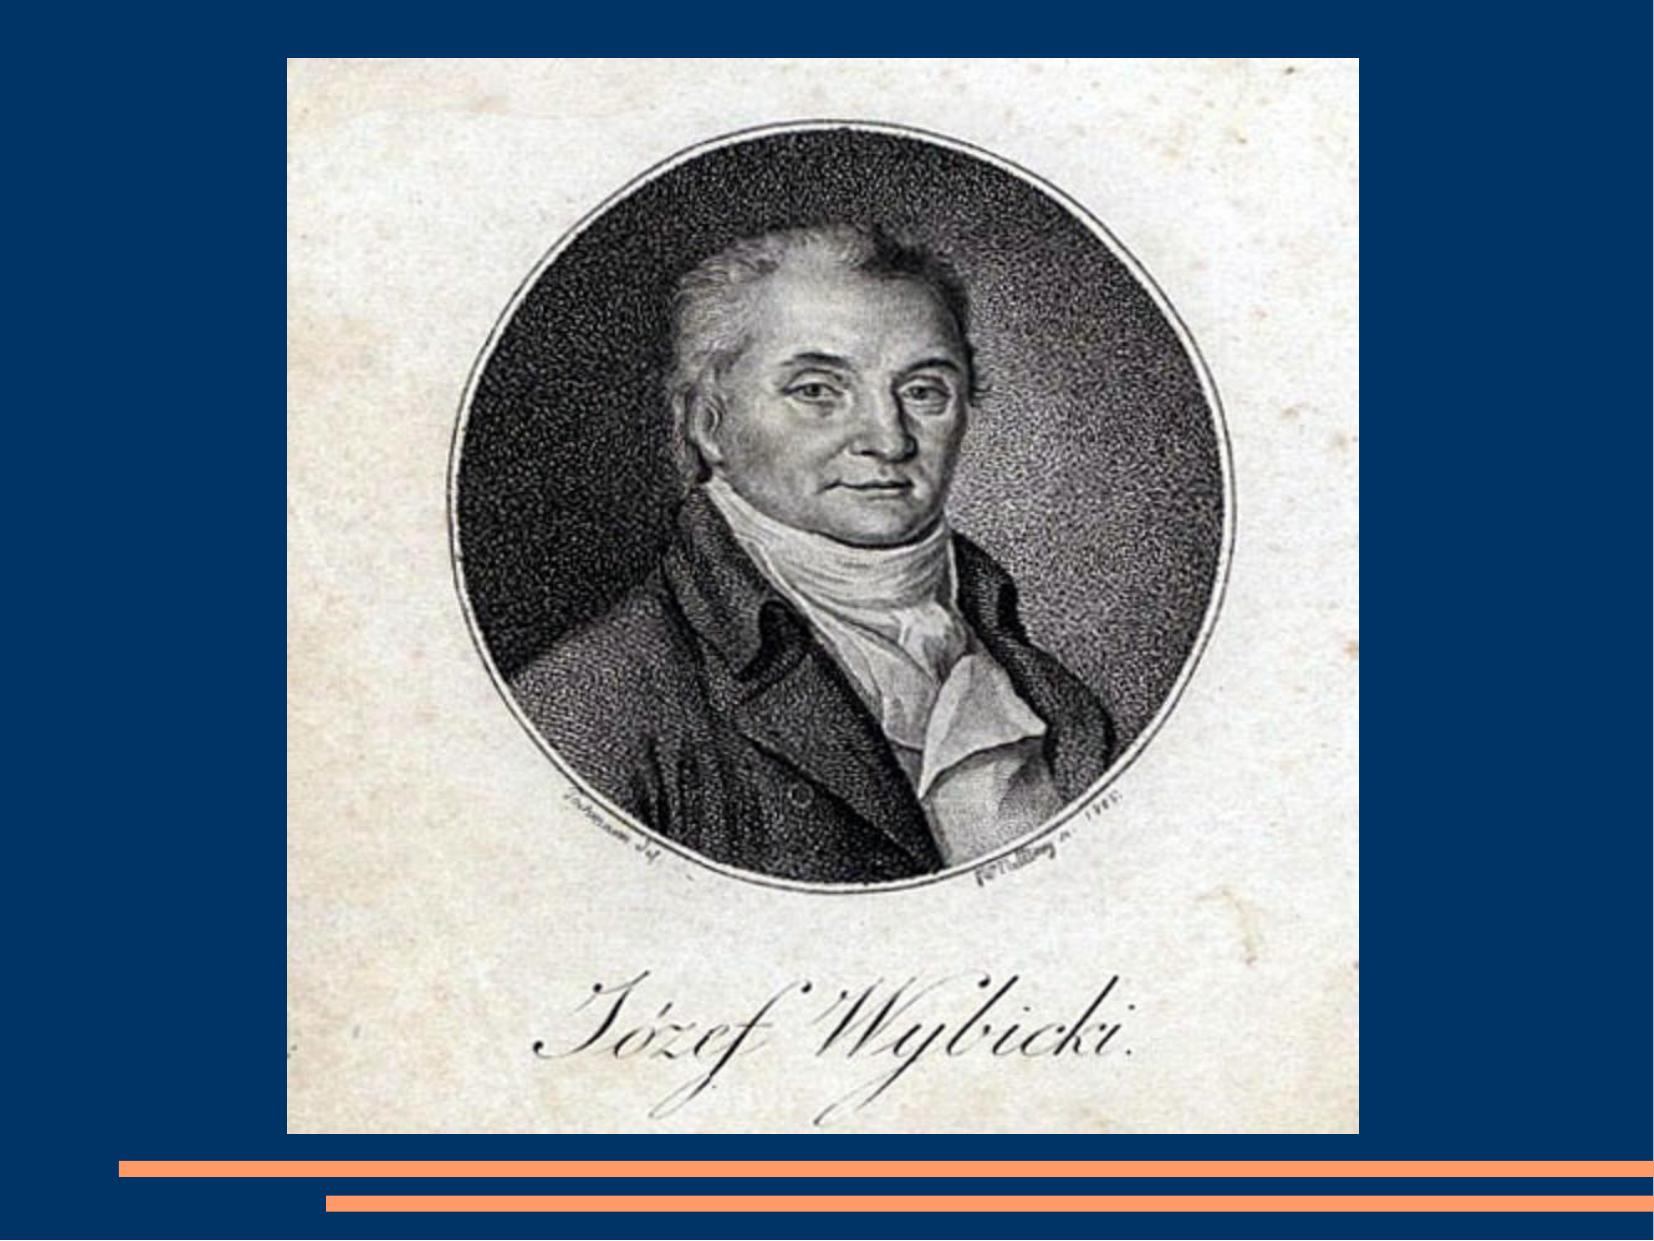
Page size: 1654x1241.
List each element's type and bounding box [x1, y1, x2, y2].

picture [287, 58, 1359, 1134]
